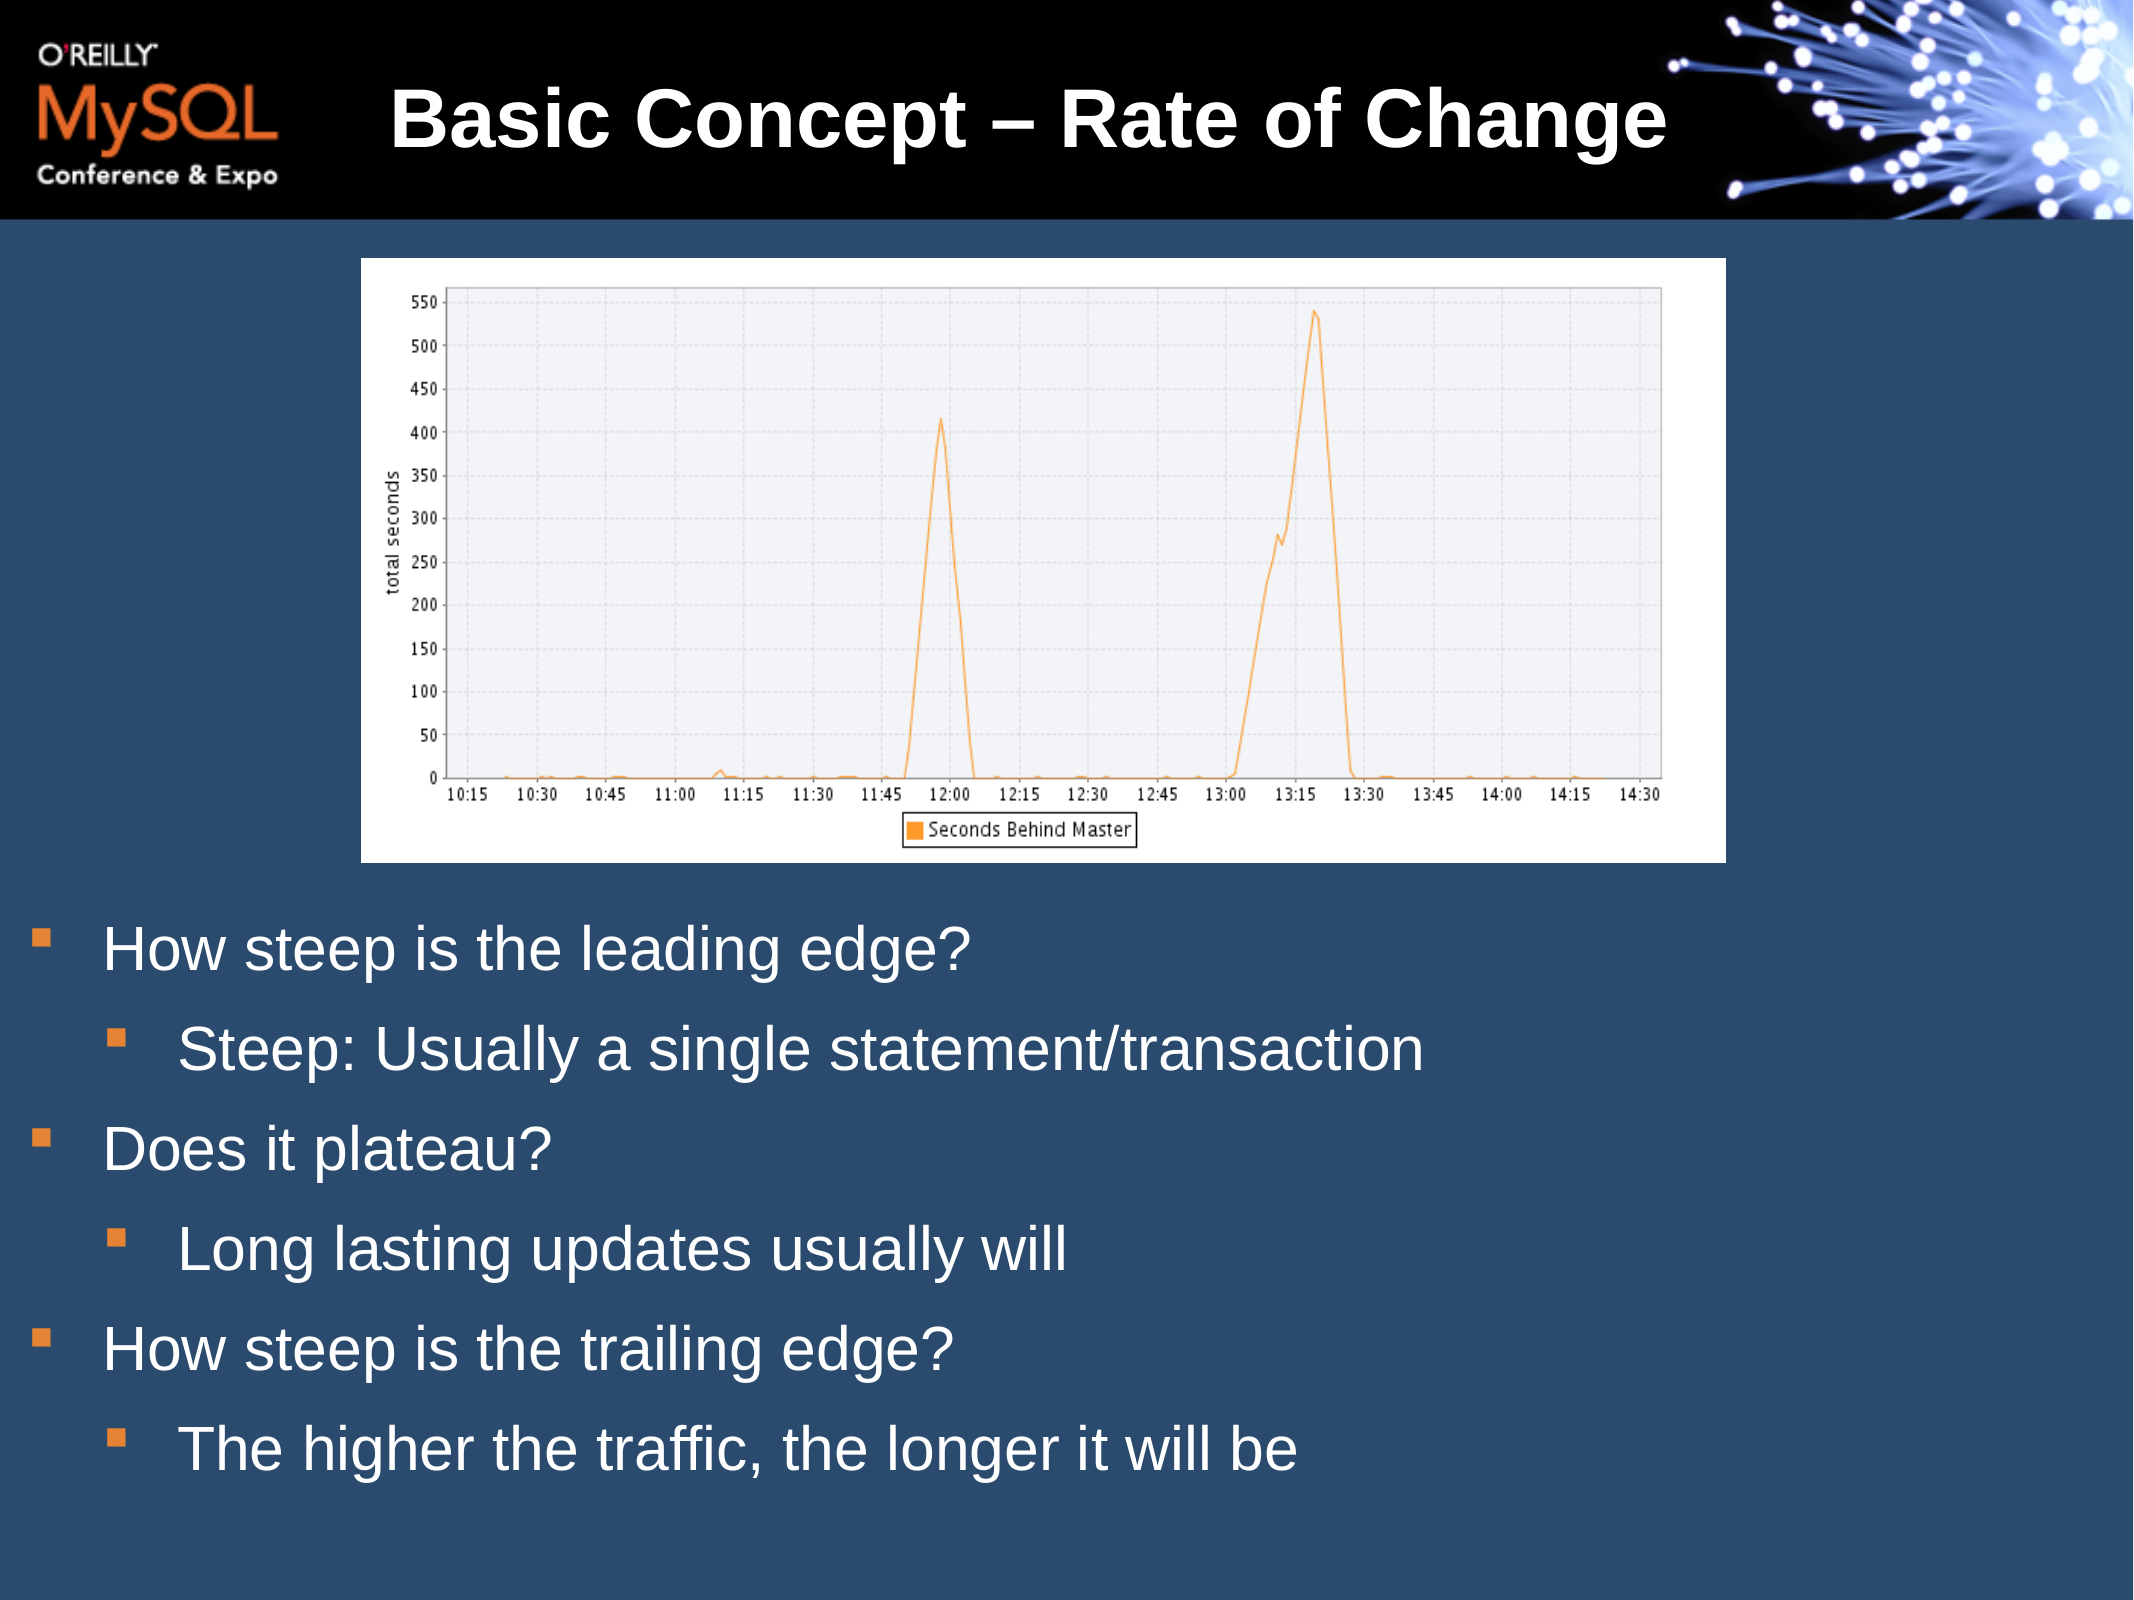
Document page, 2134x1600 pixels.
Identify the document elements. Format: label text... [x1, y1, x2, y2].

list How steep is the leading edge? Steep: Usually a single statement/transaction Does it plateau? Long lasting updates usually will How steep is the trailing edge? The higher the traffic, the longer it will be [0, 900, 2101, 1600]
picture [0, 0, 2134, 1600]
title Basic Concept – Rate of Change [381, 29, 2103, 201]
